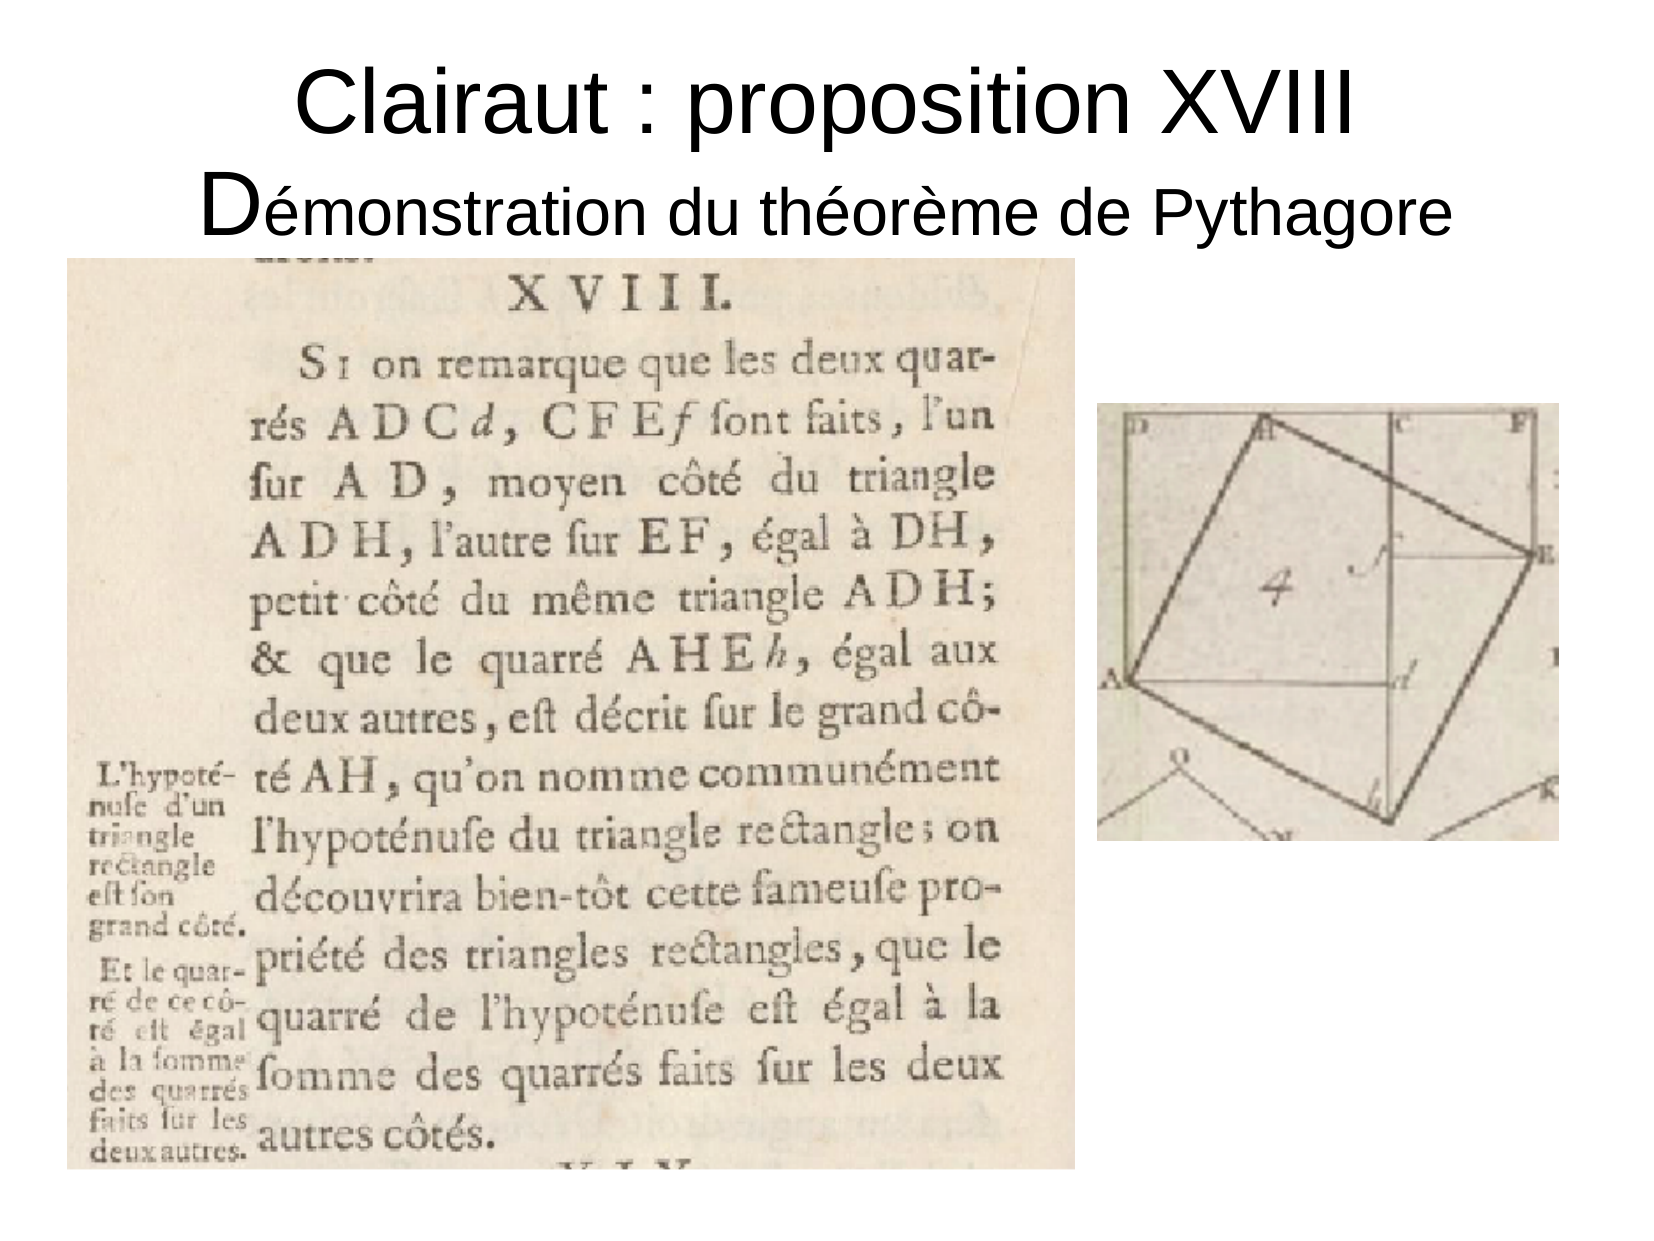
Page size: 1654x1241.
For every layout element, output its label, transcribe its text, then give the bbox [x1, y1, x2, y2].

picture [67, 258, 1075, 1182]
picture [1097, 403, 1559, 841]
title Clairaut : proposition XVIII Démonstration du théorème de Pythagore [82, 49, 1571, 257]
